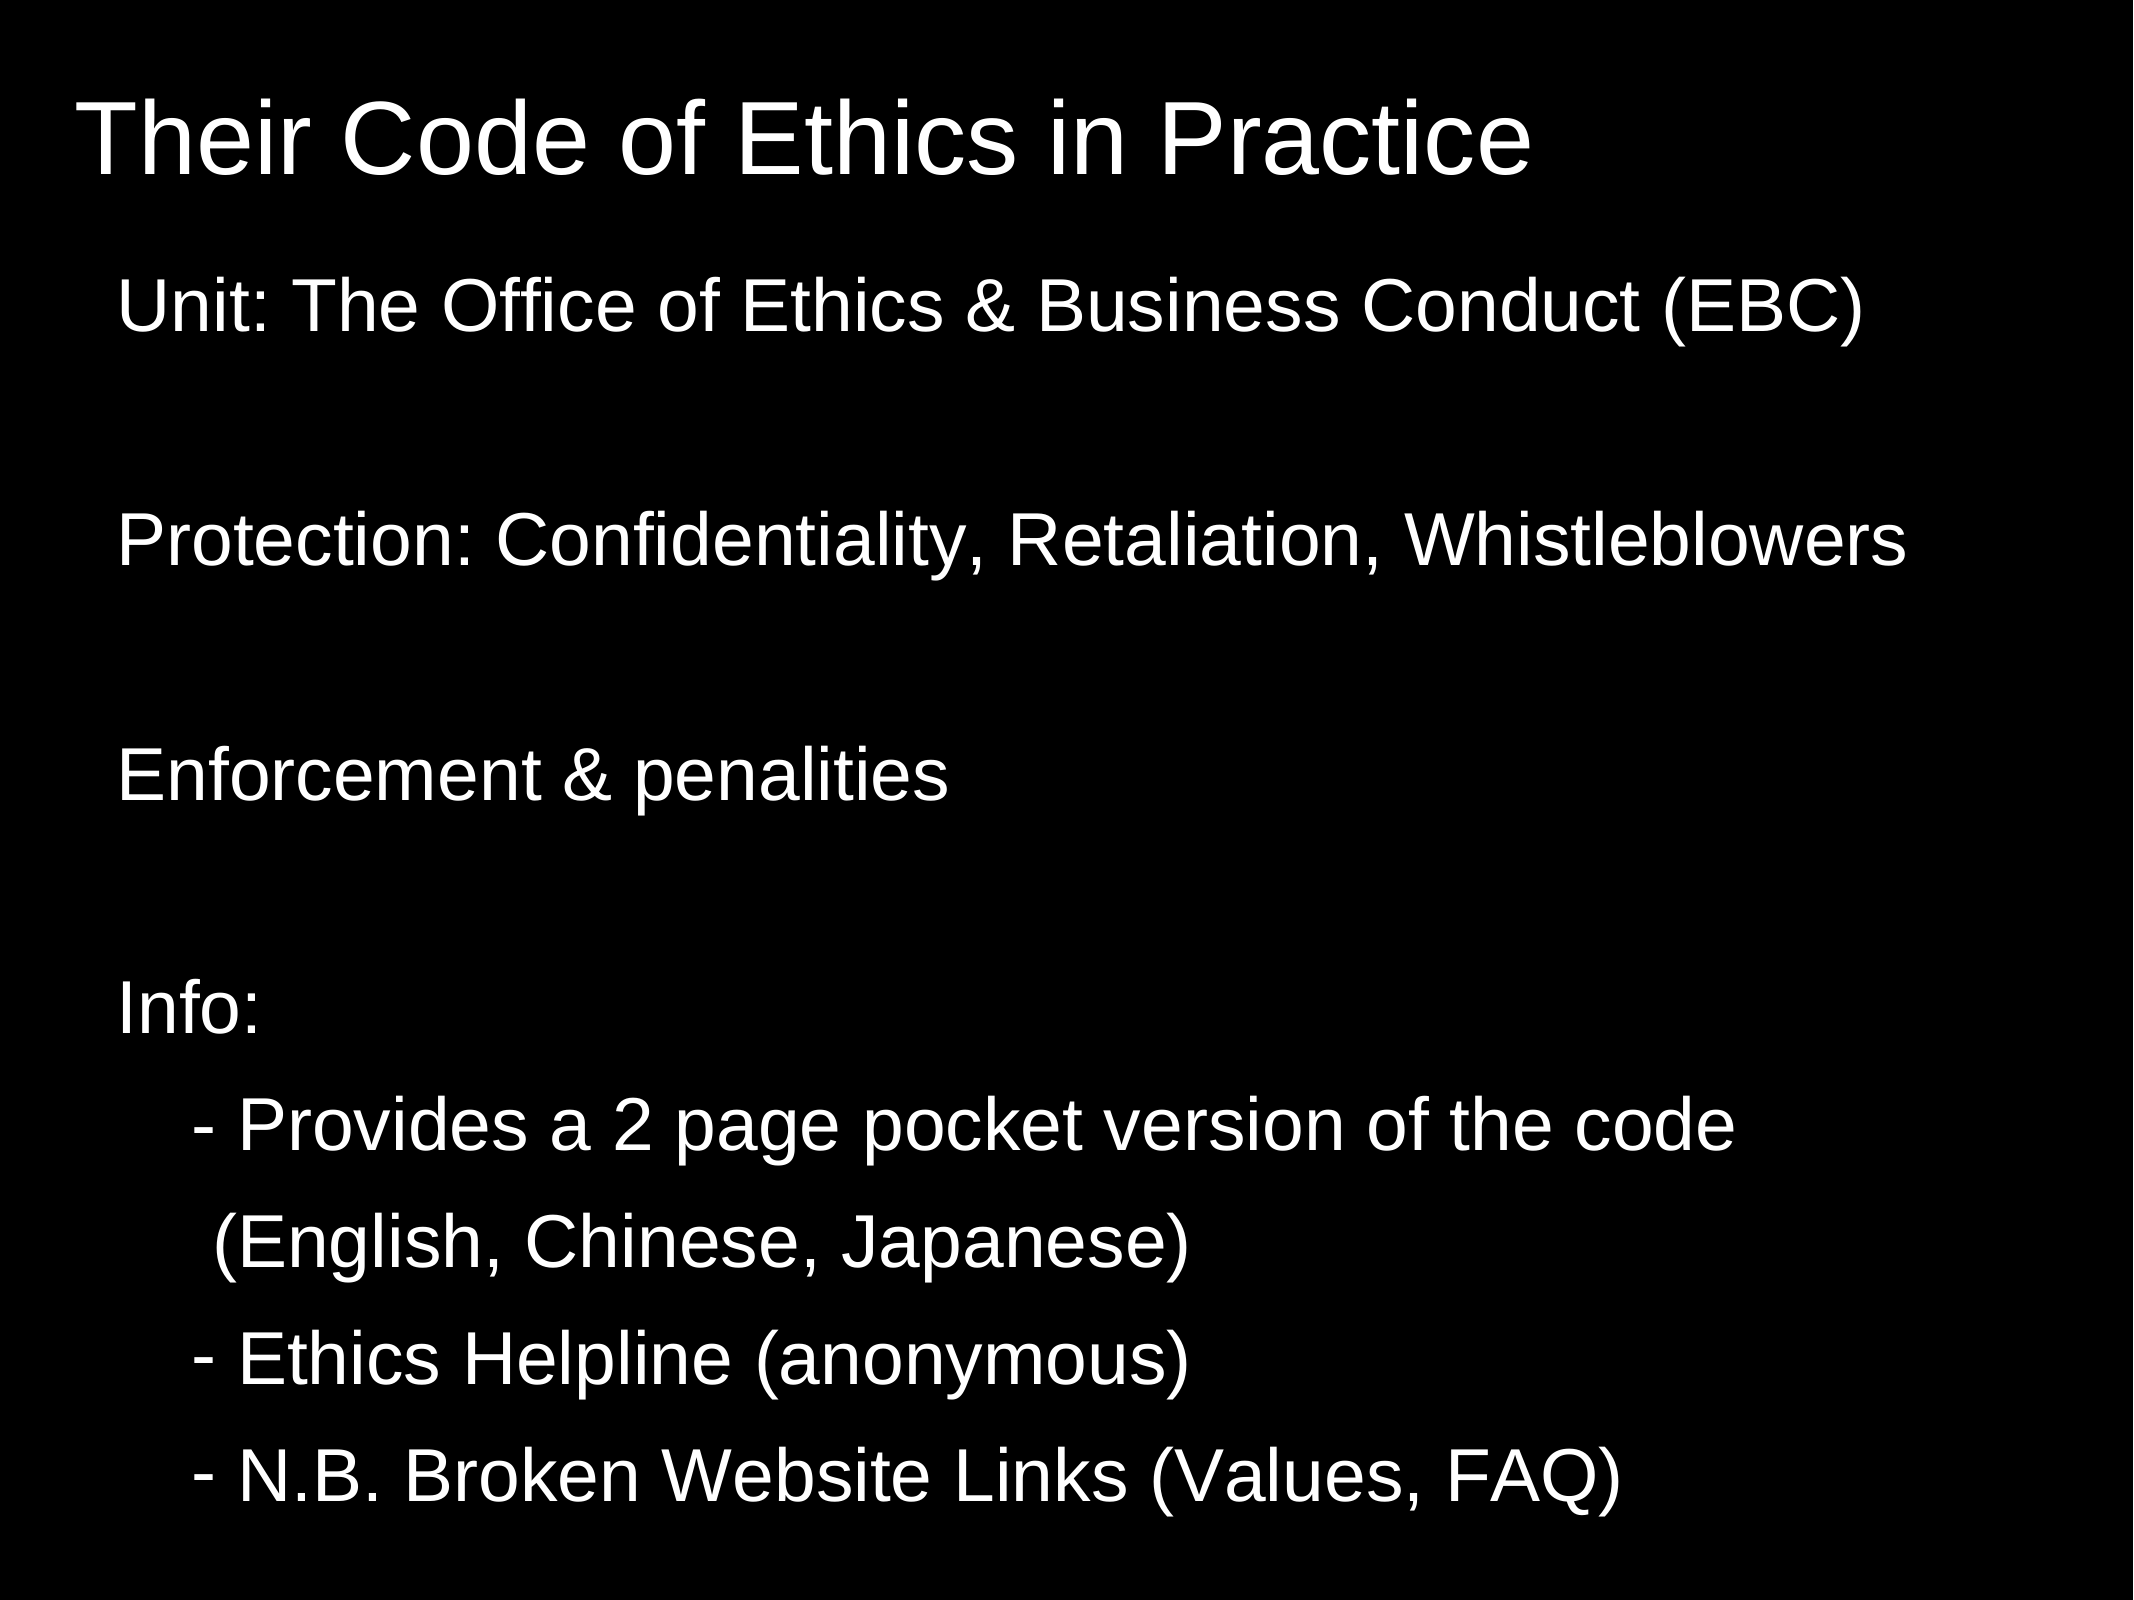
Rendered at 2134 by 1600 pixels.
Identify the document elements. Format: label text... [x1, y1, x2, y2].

text_box Their Code of Ethics in Practice [74, 70, 1537, 196]
text_box Unit: The Office of Ethics & Business Conduct (EBC) Protection: Confidentiality, Retaliation, Whistleblowers Enforcement & penalities Info: - Provides a 2 page pocket version of the code (English, Chinese, Japanese) Ethics Helpline (anonymous) N.B. Broken Website Links (Values, FAQ) [116, 309, 2017, 1438]
